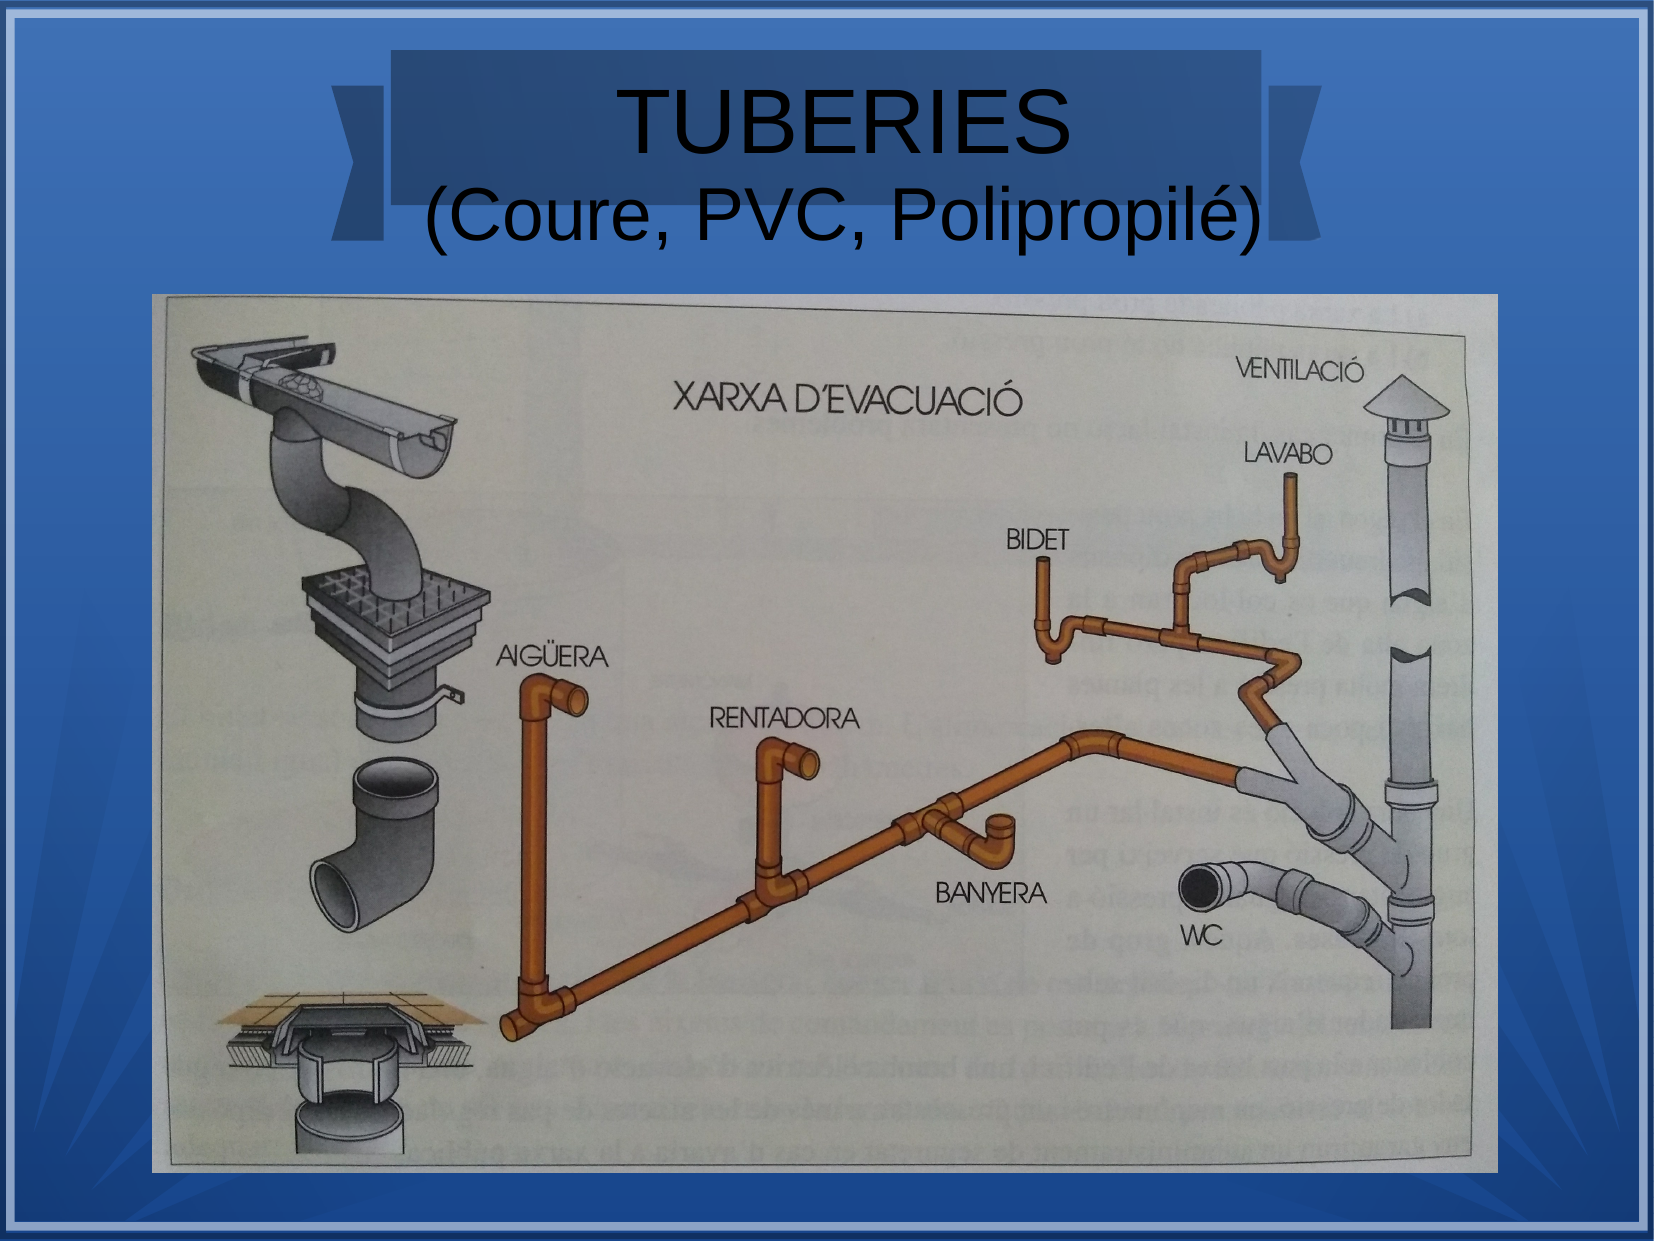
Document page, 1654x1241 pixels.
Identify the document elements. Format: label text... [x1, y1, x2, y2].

title TUBERIES (Coure, PVC, Polipropilé) [259, 47, 1430, 280]
picture [152, 294, 1498, 1173]
